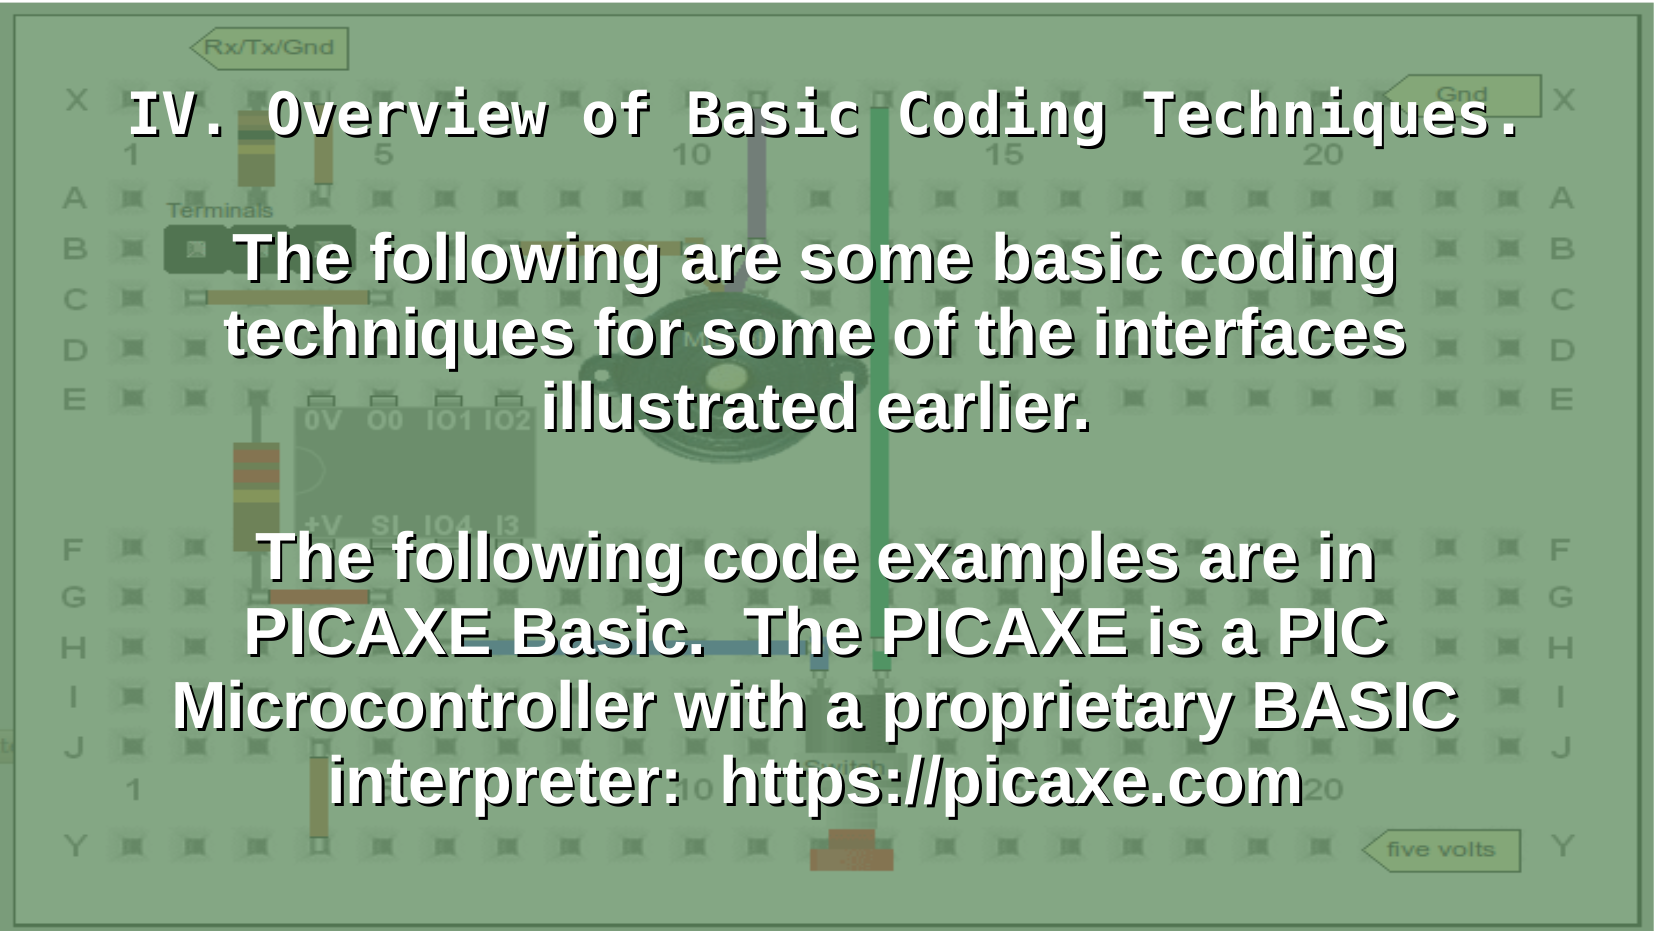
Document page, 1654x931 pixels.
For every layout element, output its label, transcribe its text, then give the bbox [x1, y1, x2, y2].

title IV. Overview of Basic Coding Techniques. [82, 28, 1571, 202]
picture [0, 2, 1654, 931]
text_box The following are some basic coding techniques for some of the interfaces illustrated earlier. The following code examples are in PICAXE Basic. The PICAXE is a PIC Microcontroller with a proprietary BASIC interpreter: https://picaxe.com [71, 219, 1561, 892]
